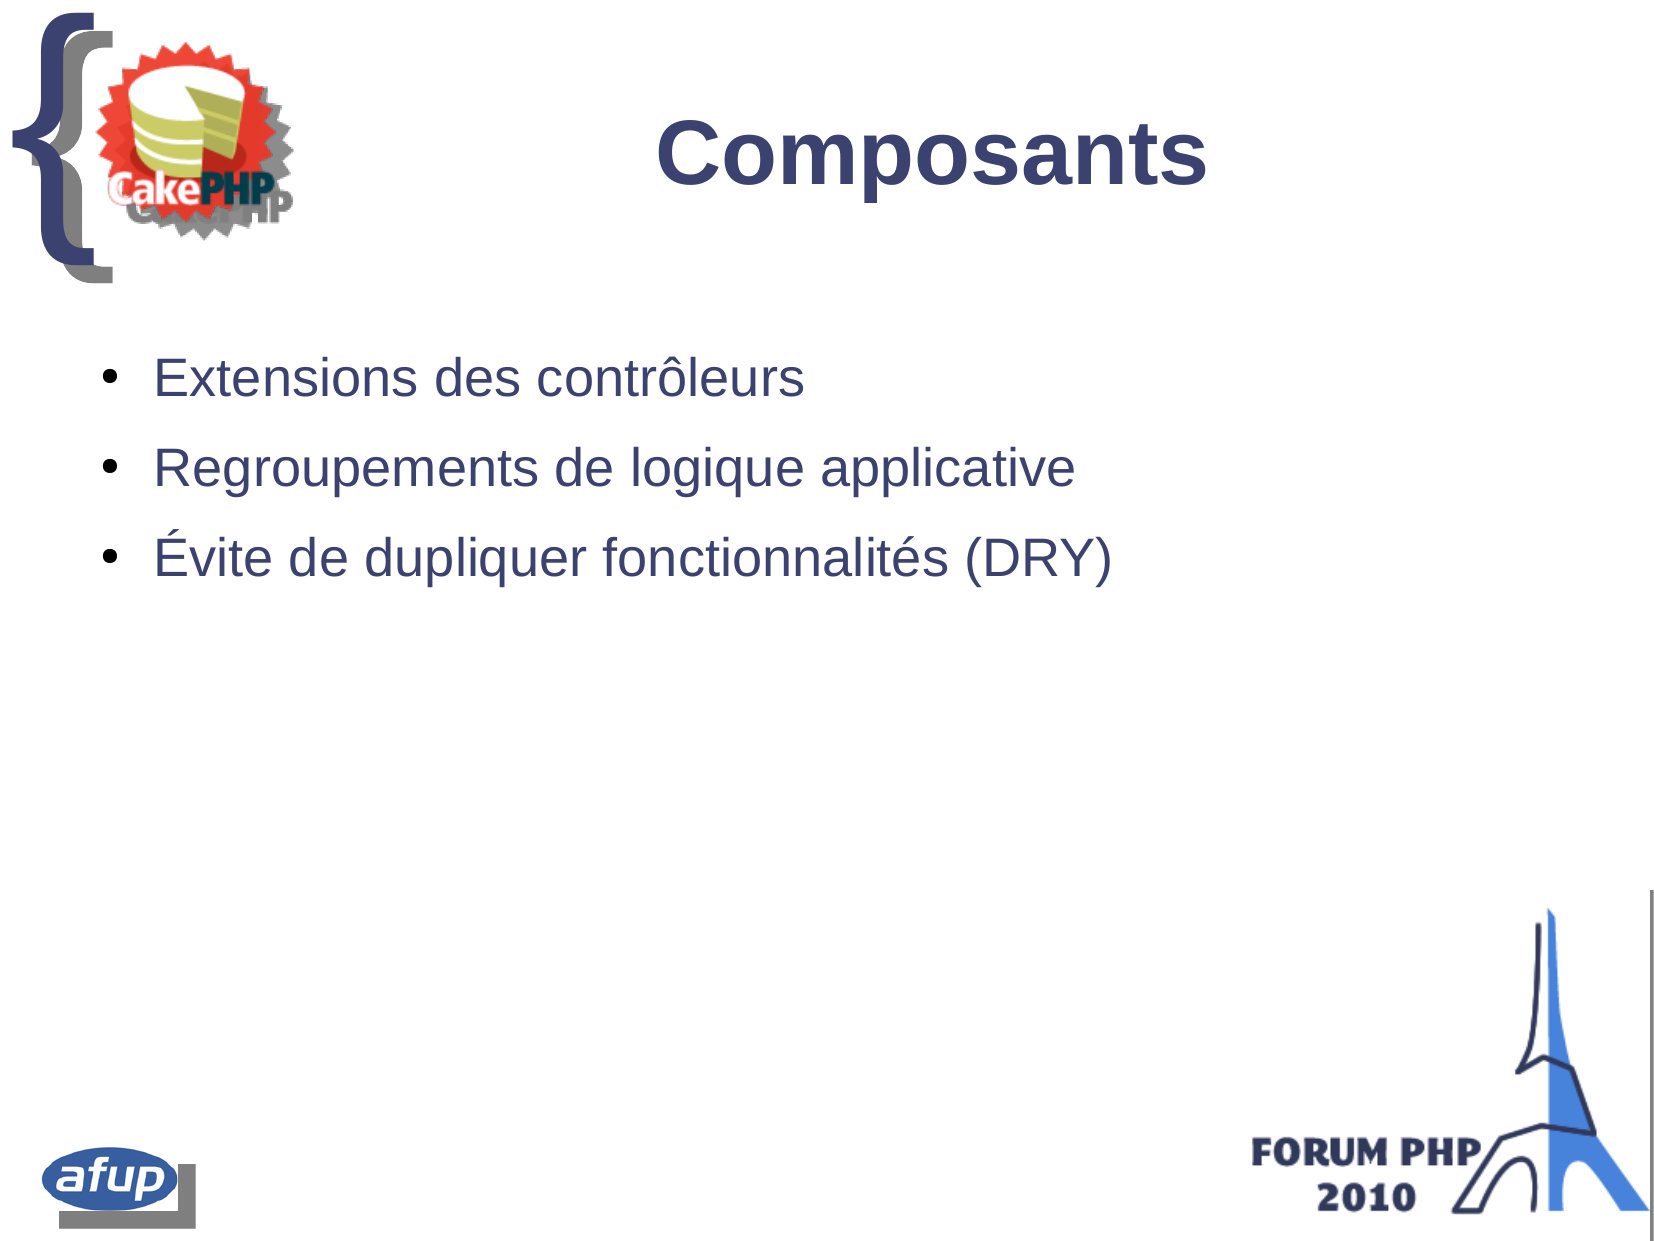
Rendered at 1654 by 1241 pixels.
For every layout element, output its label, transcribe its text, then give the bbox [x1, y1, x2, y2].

picture [88, 35, 284, 231]
title Composants [295, 56, 1571, 250]
picture [41, 1146, 178, 1211]
list Extensions des contrôleurs Regroupements de logique applicative Évite de dupliquer fonctionnalités (DRY) [82, 290, 1571, 1094]
picture [1240, 872, 1650, 1241]
